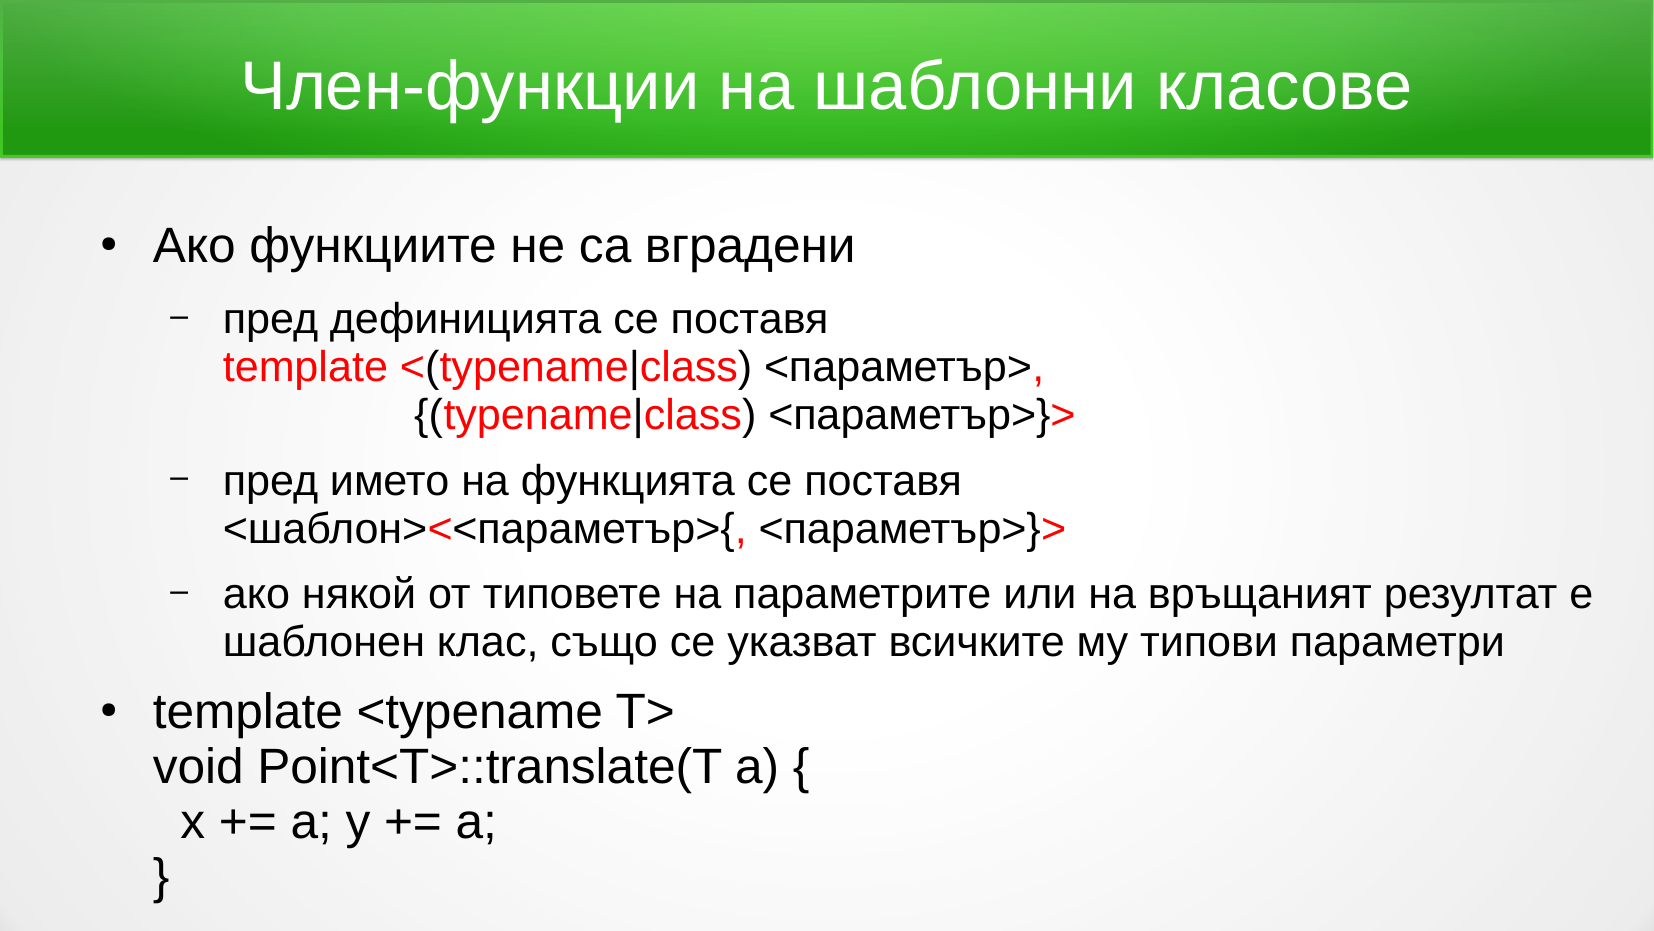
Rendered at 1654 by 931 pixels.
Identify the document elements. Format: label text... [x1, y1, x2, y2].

list Ако функциите не са вградени пред дефиницията се поставя template <(typename|class) <параметър>, {(typename|class) <параметър>}> пред името на функцията се поставя <шаблон><<параметър>{, <параметър>}> ако някой от типовете на параметрите или на връщаният резултат е шаблонен клас, също се указват всичките му типови параметри template <typename T> void Point<T>::translate(T a) { x += a; y += a; } [82, 217, 1619, 910]
title Член-функции на шаблонни класове [82, 37, 1571, 135]
